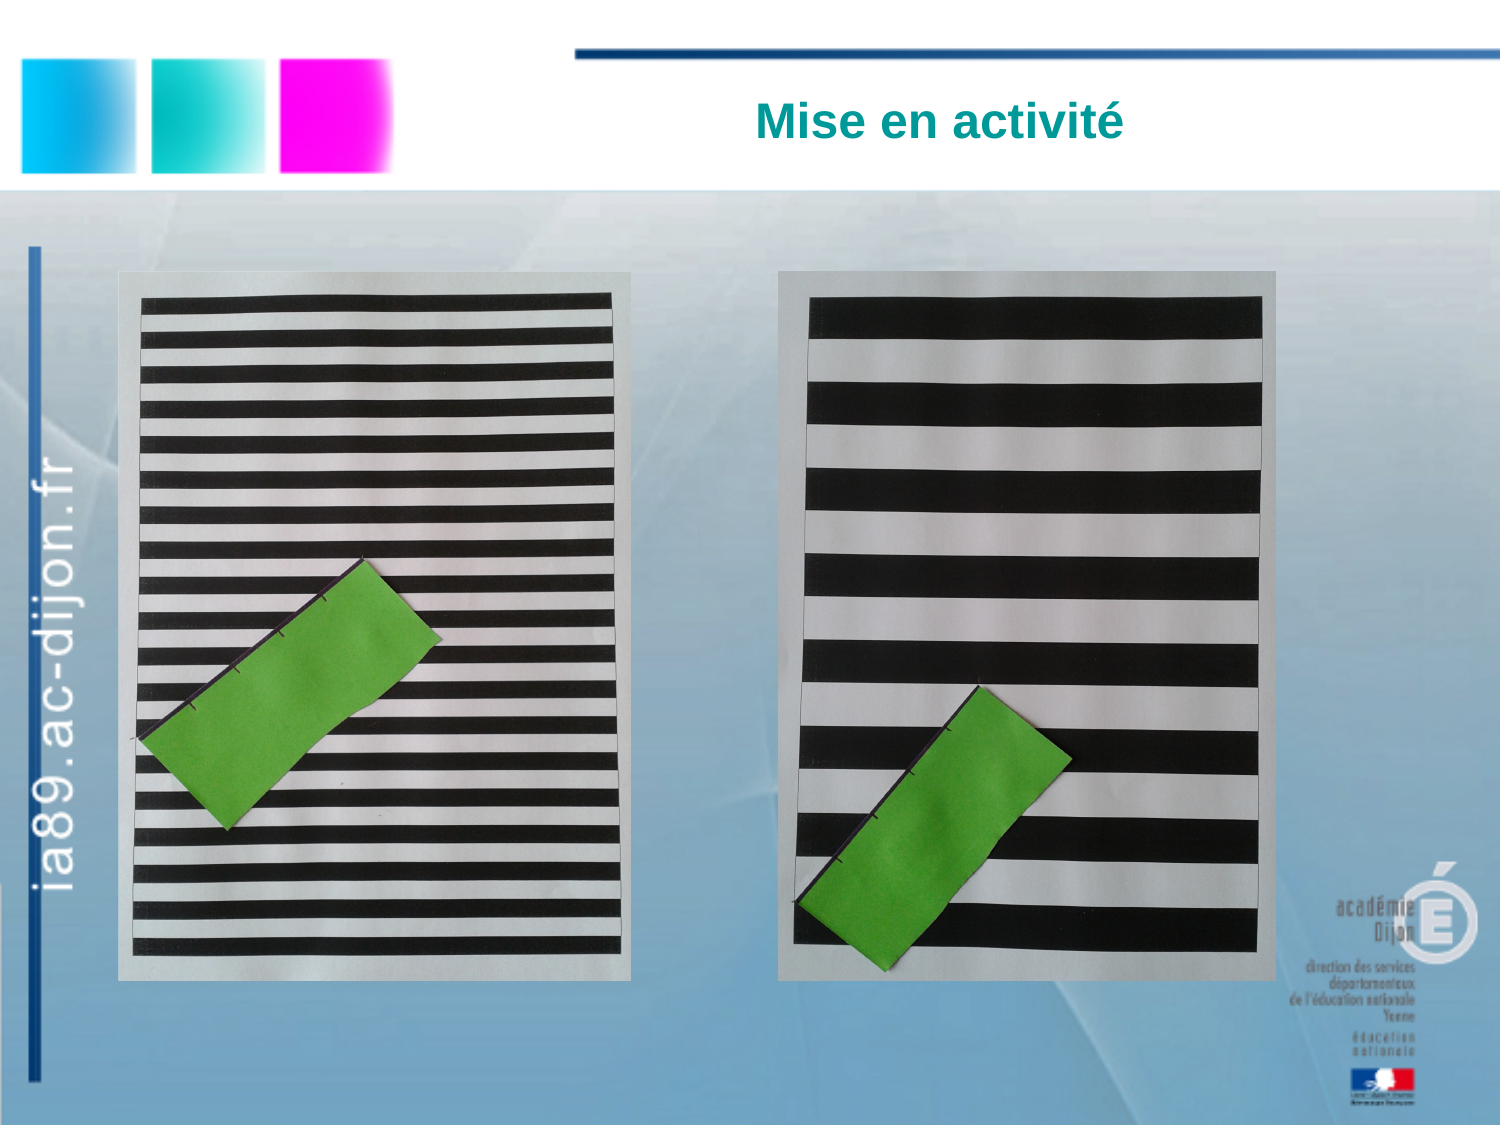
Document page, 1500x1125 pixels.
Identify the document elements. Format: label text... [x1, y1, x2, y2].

picture [0, 0, 1500, 1125]
title Mise en activité [454, 42, 1426, 200]
